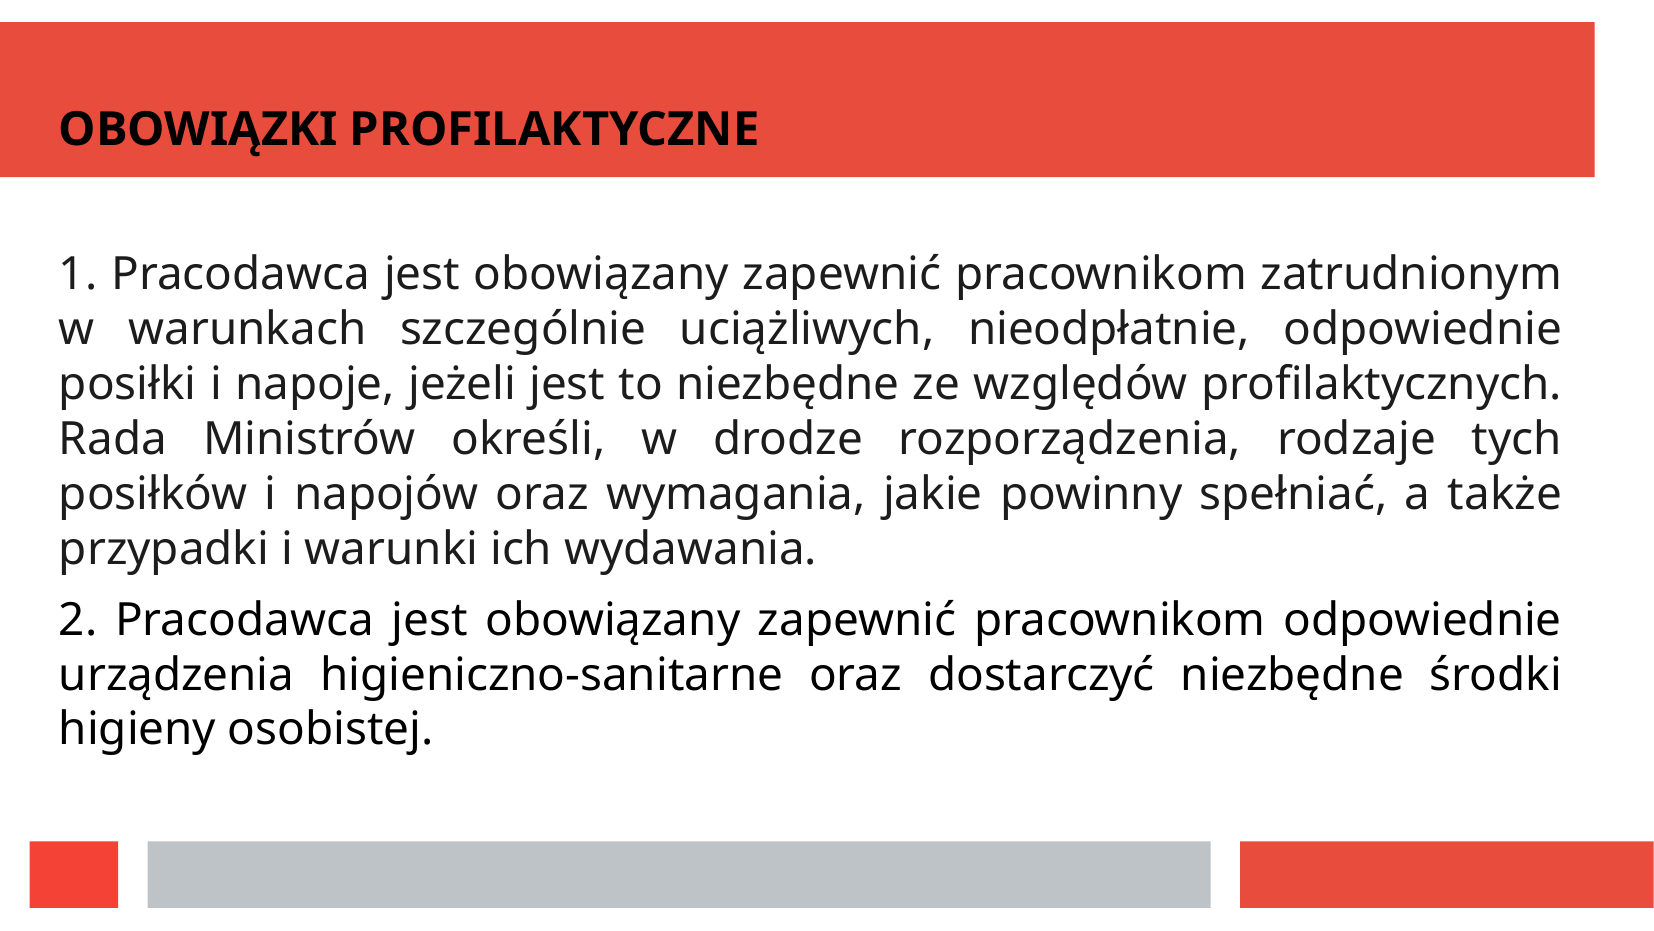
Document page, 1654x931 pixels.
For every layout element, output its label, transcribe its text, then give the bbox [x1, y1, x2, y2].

subtitle 1. Pracodawca jest obowiązany zapewnić pracownikom zatrudnionym w warunkach szczególnie uciążliwych, nieodpłatnie, odpowiednie posiłki i napoje, jeżeli jest to niezbędne ze względów profilaktycznych. Rada Ministrów określi, w drodze rozporządzenia, rodzaje tych posiłków i napojów oraz wymagania, jakie powinny spełniać, a także przypadki i warunki ich wydawania. 2. Pracodawca jest obowiązany zapewnić pracownikom odpowiednie urządzenia higieniczno-sanitarne oraz dostarczyć niezbędne środki higieny osobistej. [59, 243, 1565, 820]
title OBOWIĄZKI PROFILAKTYCZNE [59, 44, 1595, 156]
